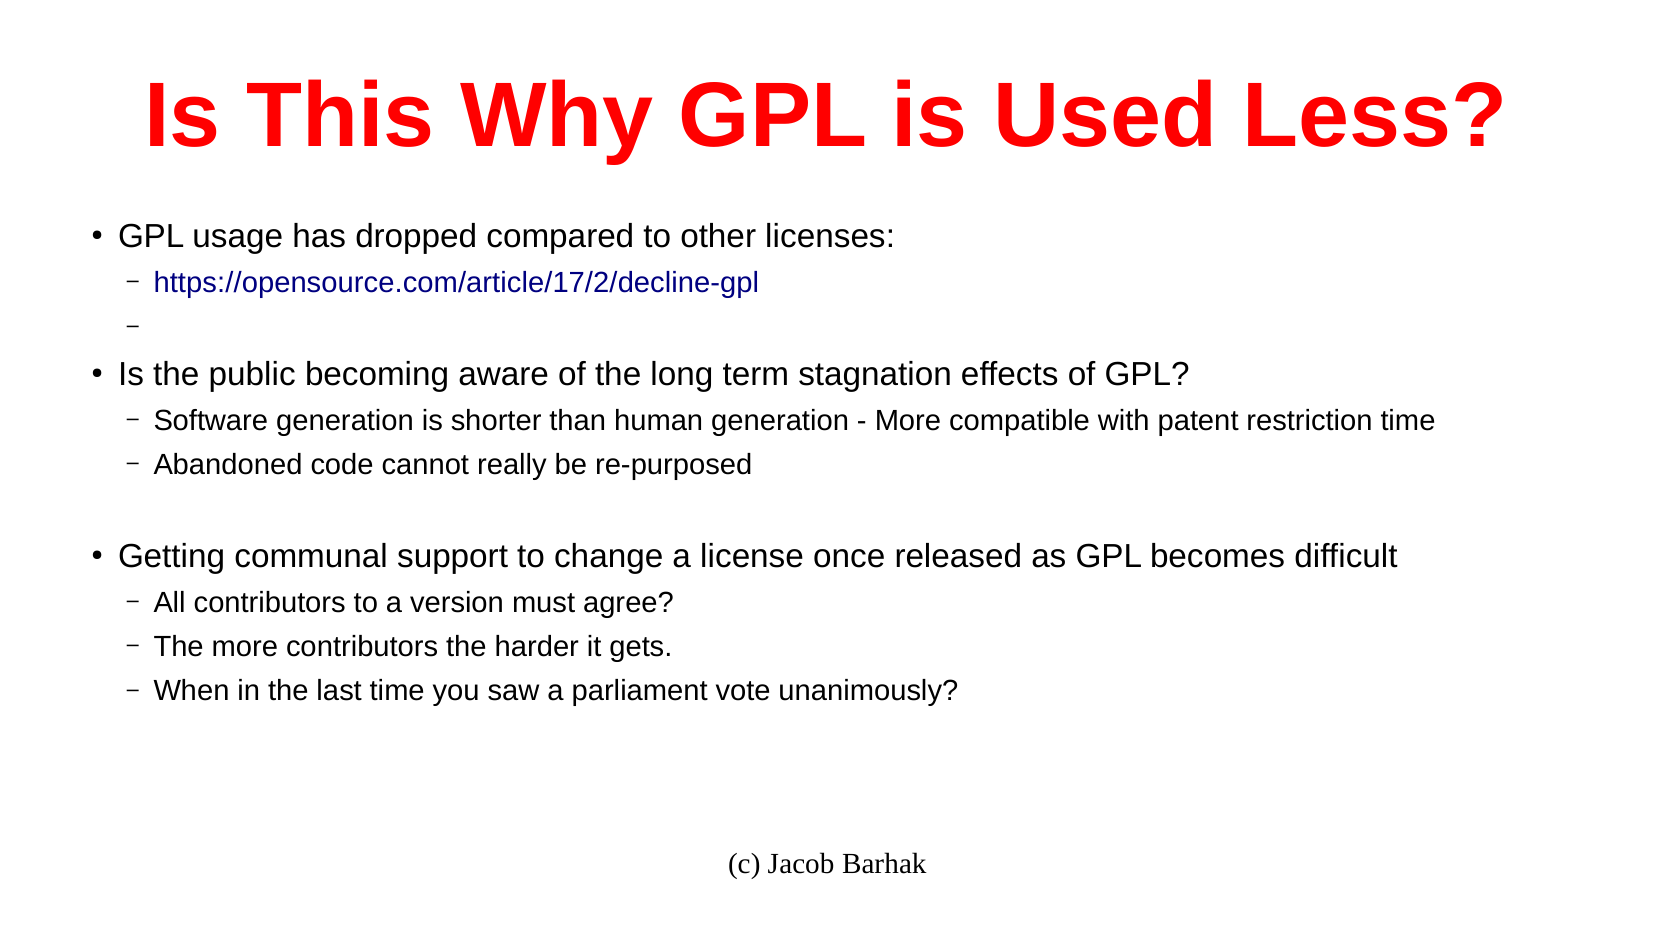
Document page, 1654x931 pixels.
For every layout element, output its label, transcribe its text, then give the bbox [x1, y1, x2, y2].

list GPL usage has dropped compared to other licenses: https://opensource.com/article/17/2/decline-gpl Is the public becoming aware of the long term stagnation effects of GPL? Software generation is shorter than human generation - More compatible with patent restriction time Abandoned code cannot really be re-purposed Getting communal support to change a license once released as GPL becomes difficult All contributors to a version must agree? The more contributors the harder it gets. When in the last time you saw a parliament vote unanimously? [82, 217, 1571, 758]
title Is This Why GPL is Used Less? [82, 37, 1571, 193]
